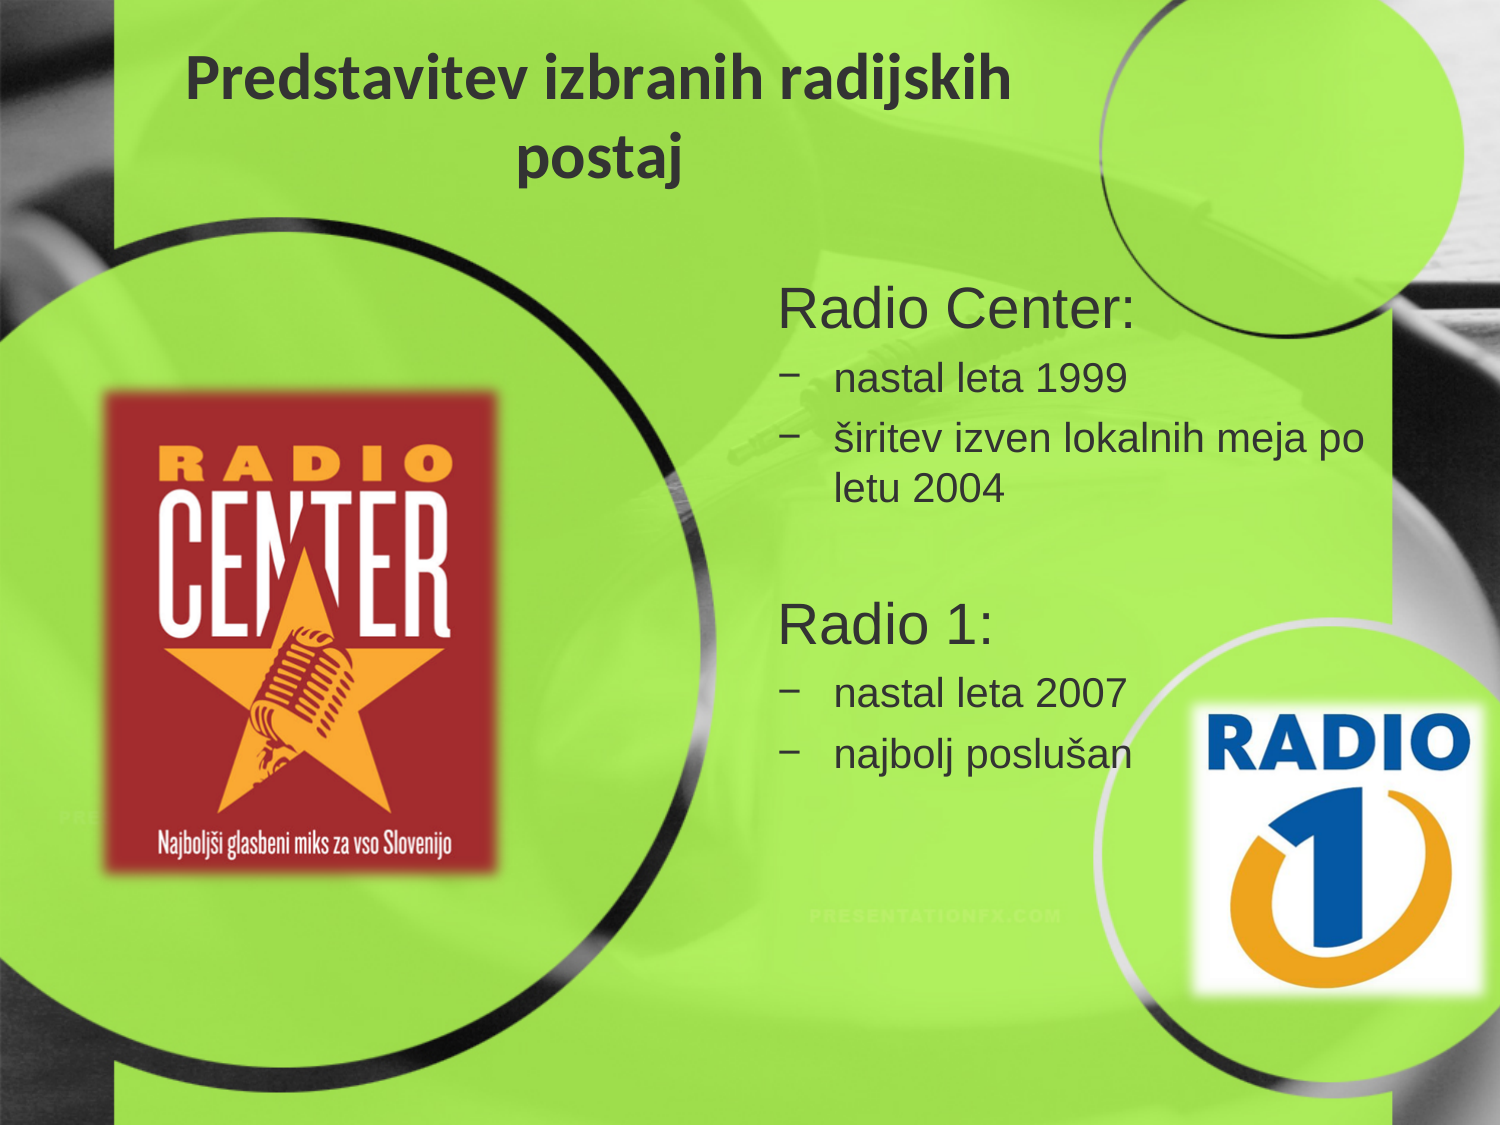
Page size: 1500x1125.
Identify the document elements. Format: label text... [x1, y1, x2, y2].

picture [0, 0, 1500, 1125]
text_box Predstavitev izbranih radijskih postaj [125, 24, 1075, 201]
text_box Radio Center: nastal leta 1999 širitev izven lokalnih meja po letu 2004 Radio 1: nastal leta 2007 najbolj poslušan [762, 262, 1450, 1063]
